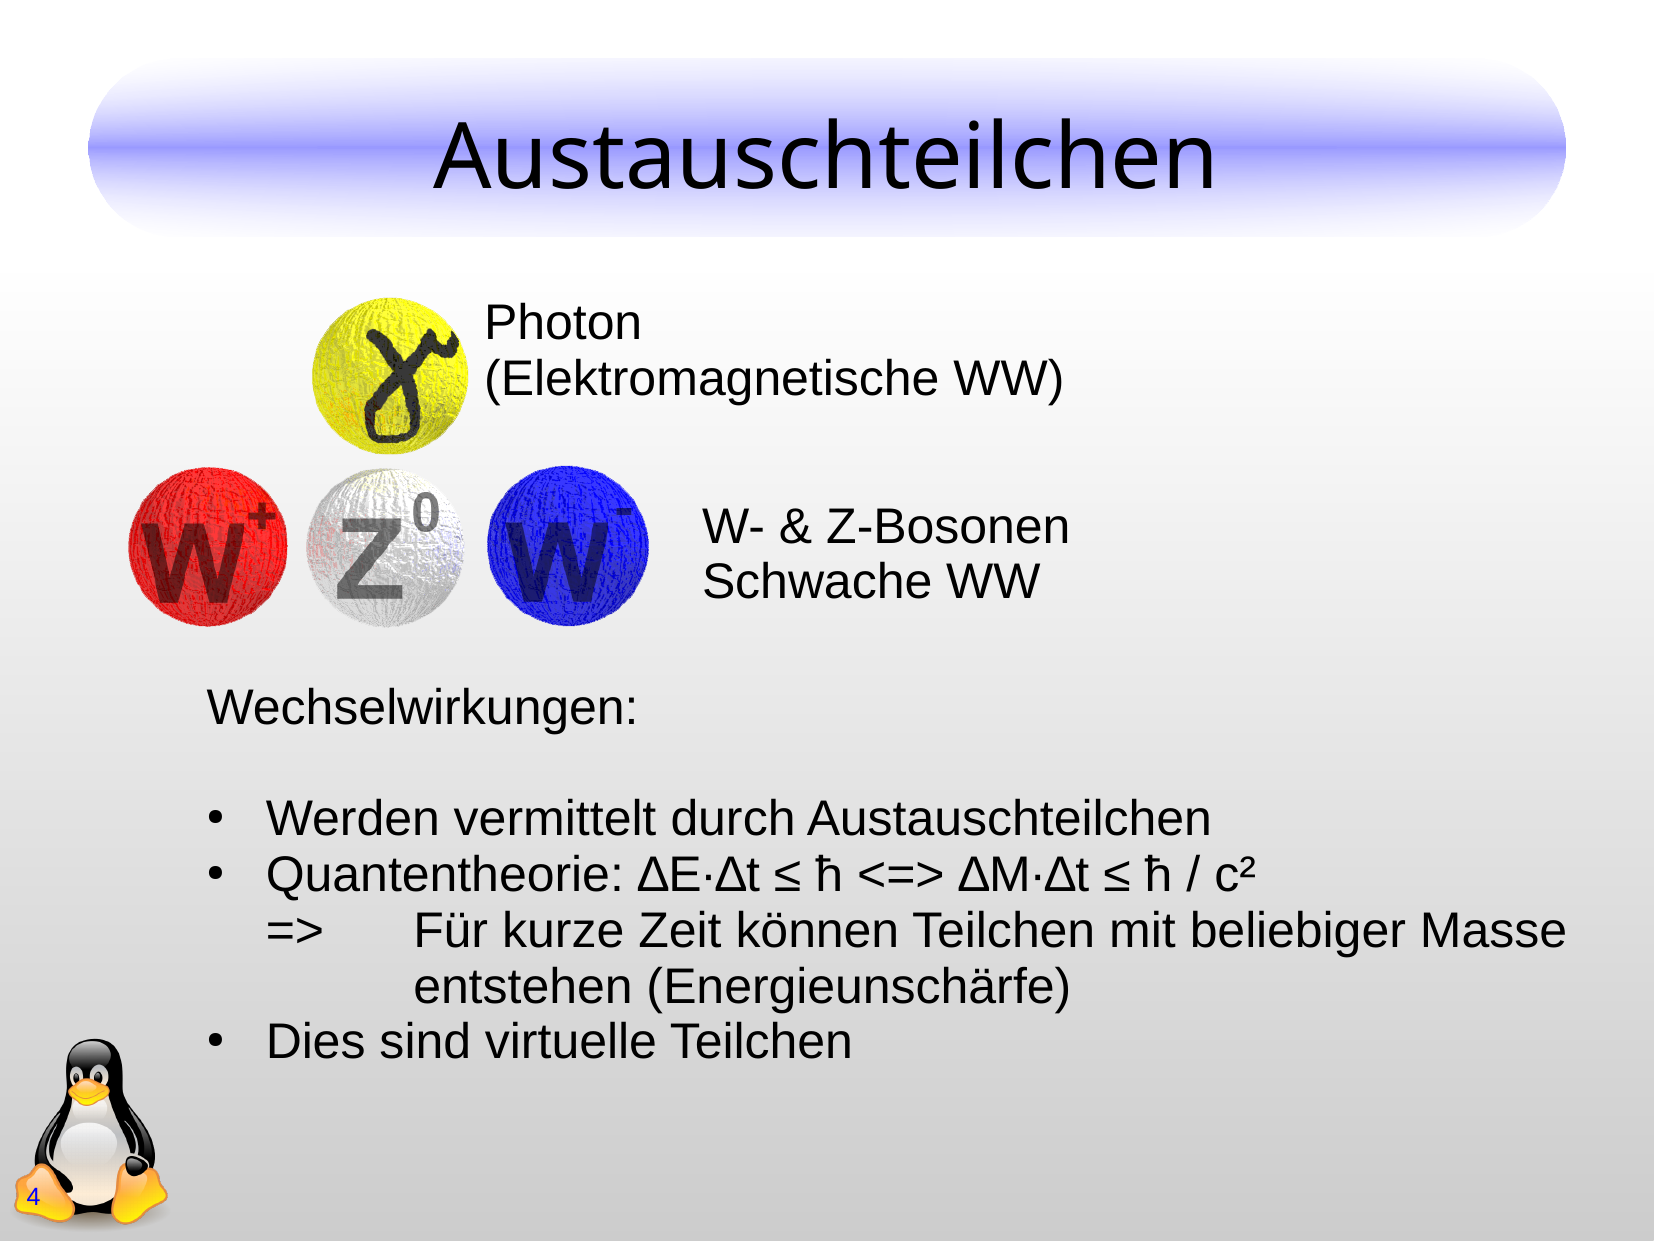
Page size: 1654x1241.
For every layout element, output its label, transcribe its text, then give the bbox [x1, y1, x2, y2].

text_box Photon (Elektromagnetische WW) [469, 287, 1080, 414]
title Austauschteilchen [82, 56, 1571, 250]
text_box W- & Z-Bosonen Schwache WW [687, 490, 1086, 617]
text_box Wechselwirkungen: Werden vermittelt durch Austauschteilchen Quantentheorie: ∆E∙∆t ≤ ħ <=> ∆M∙∆t ≤ ħ / c² => Für kurze Zeit können Teilchen mit beliebiger Masse entstehen (Energieunschärfe) Dies sind virtuelle Teilchen [206, 679, 1571, 1102]
picture [126, 295, 650, 629]
picture [2, 1030, 178, 1241]
